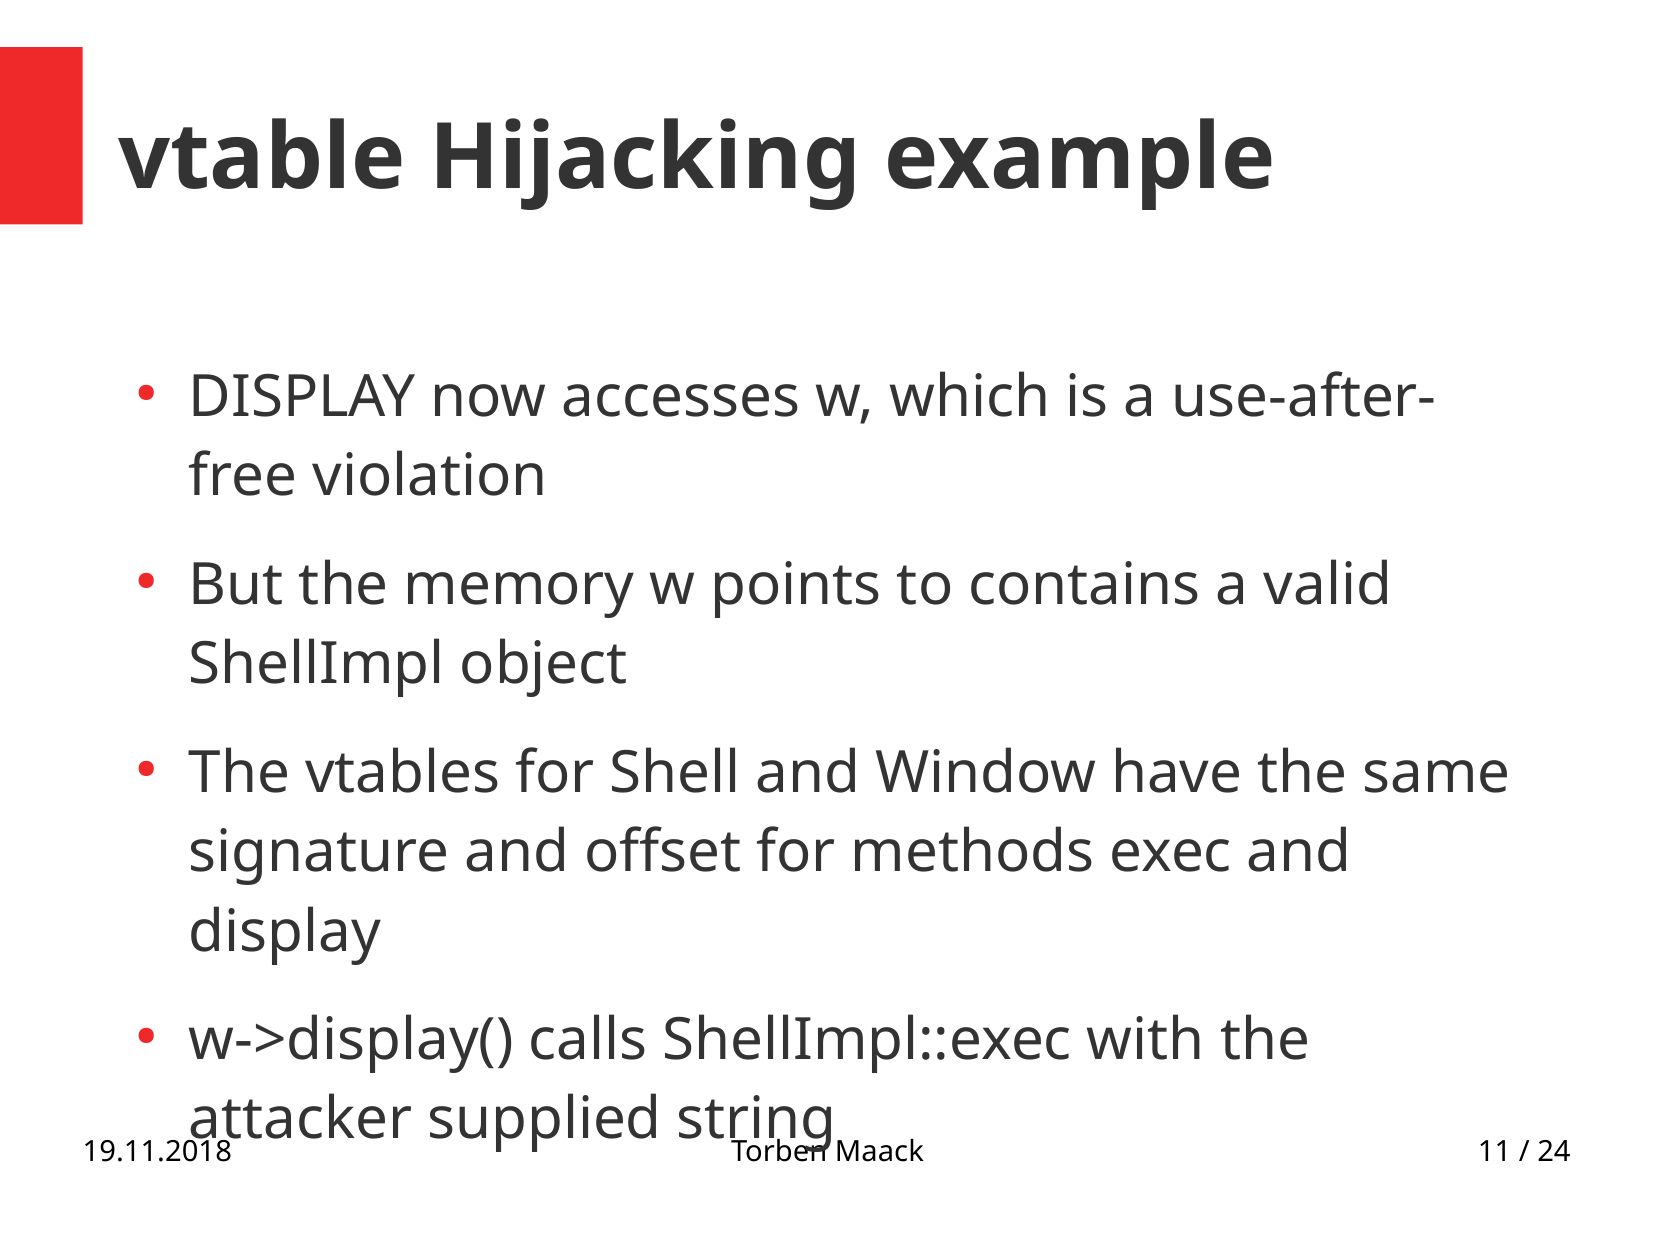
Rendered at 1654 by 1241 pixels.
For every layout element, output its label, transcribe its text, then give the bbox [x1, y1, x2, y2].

list DISPLAY now accesses w, which is a use-after-free violation But the memory w points to contains a valid ShellImpl object The vtables for Shell and Window have the same signature and offset for methods exec and display w->display() calls ShellImpl::exec with the attacker supplied string [118, 354, 1536, 1074]
title vtable Hijacking example [118, 49, 1571, 257]
